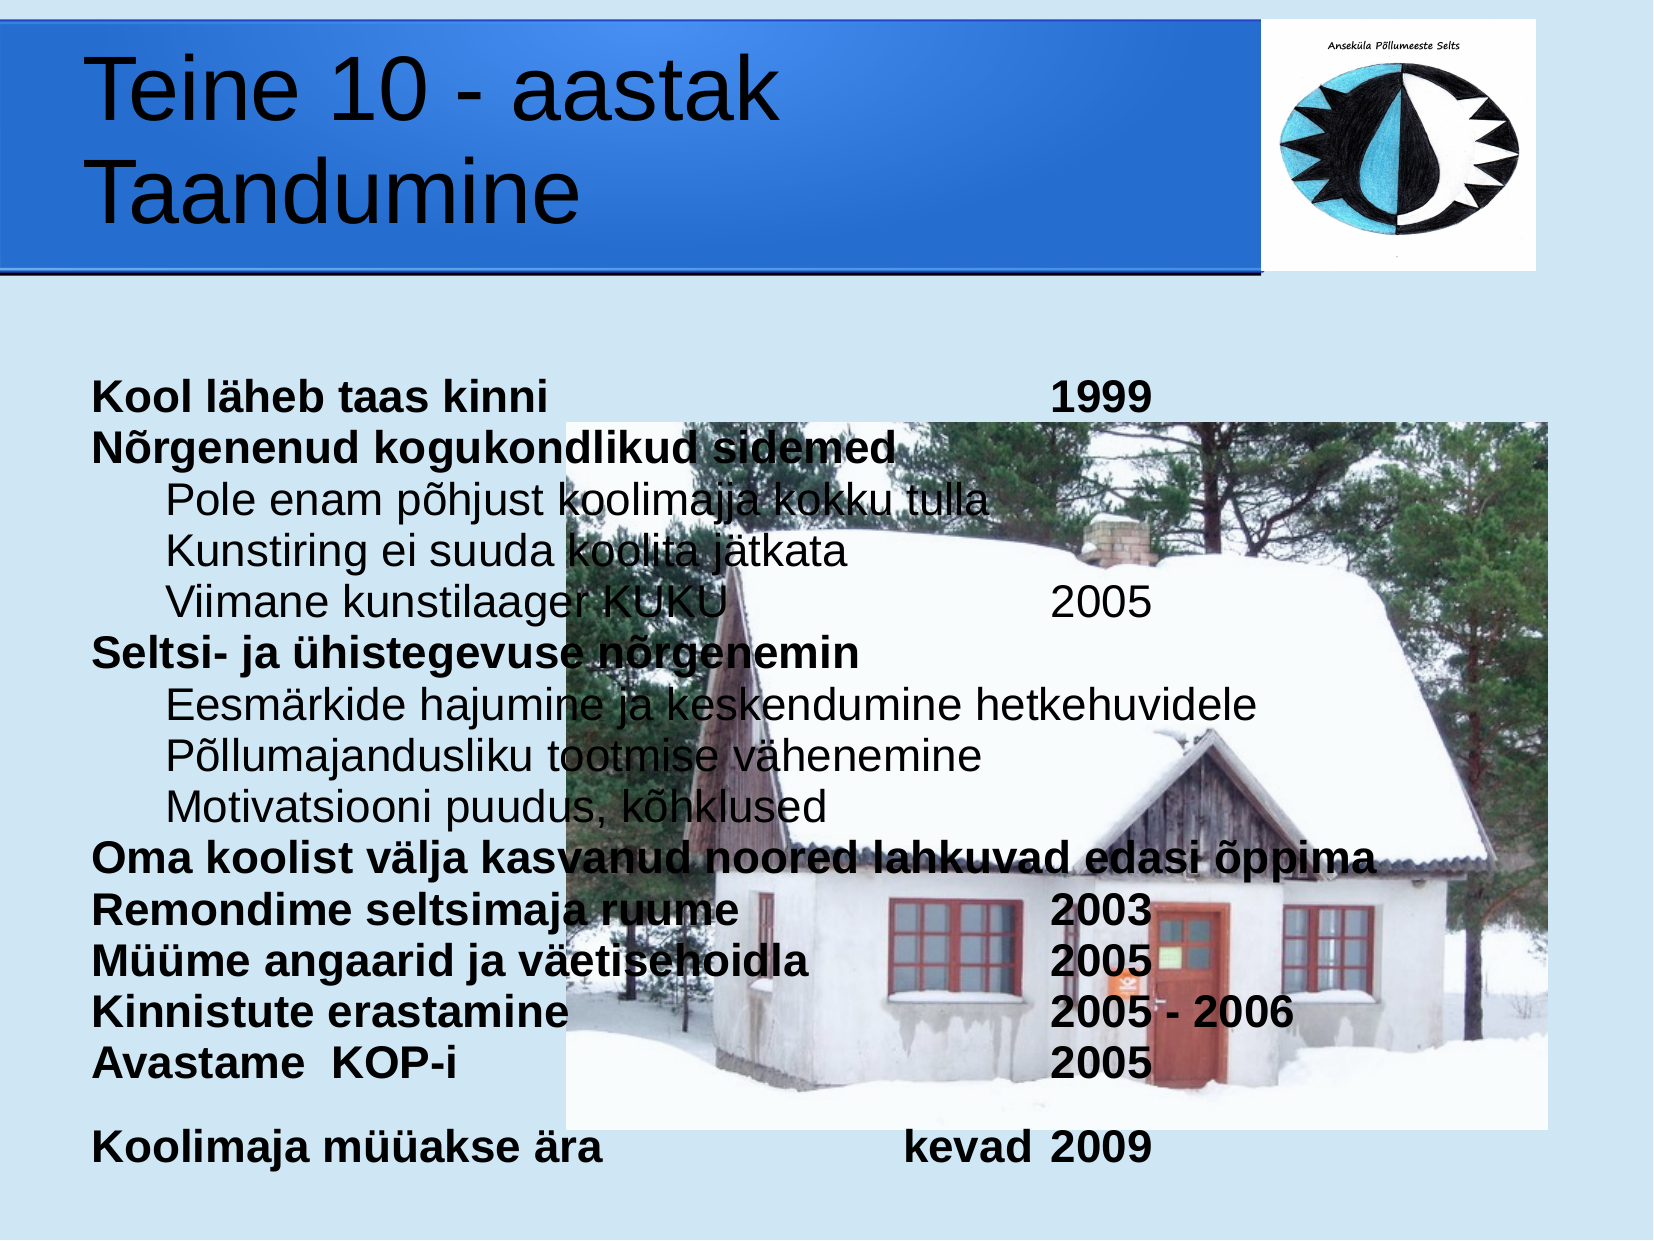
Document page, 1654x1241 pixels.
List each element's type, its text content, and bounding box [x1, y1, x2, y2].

title Teine 10 - aastak Taandumine [82, 37, 1235, 243]
subtitle Kool läheb taas kinni 1999 Nõrgenenud kogukondlikud sidemed Pole enam põhjust koolimajja kokku tulla Kunstiring ei suuda koolita jätkata Viimane kunstilaager KUKU 2005 Seltsi- ja ühistegevuse nõrgenemin Eesmärkide hajumine ja keskendumine hetkehuvidele Põllumajandusliku tootmise vähenemine Motivatsiooni puudus, kõhklused Oma koolist välja kasvanud noored lahkuvad edasi õppima Remondime seltsimaja ruume 2003 Müüme angaarid ja väetisehoidla 2005 Kinnistute erastamine 2005 - 2006 Avastame KOP-i 2005 Koolimaja müüakse ära kevad 2009 [17, 283, 1524, 1241]
picture [1261, 19, 1536, 271]
picture [1524, 422, 1548, 1130]
